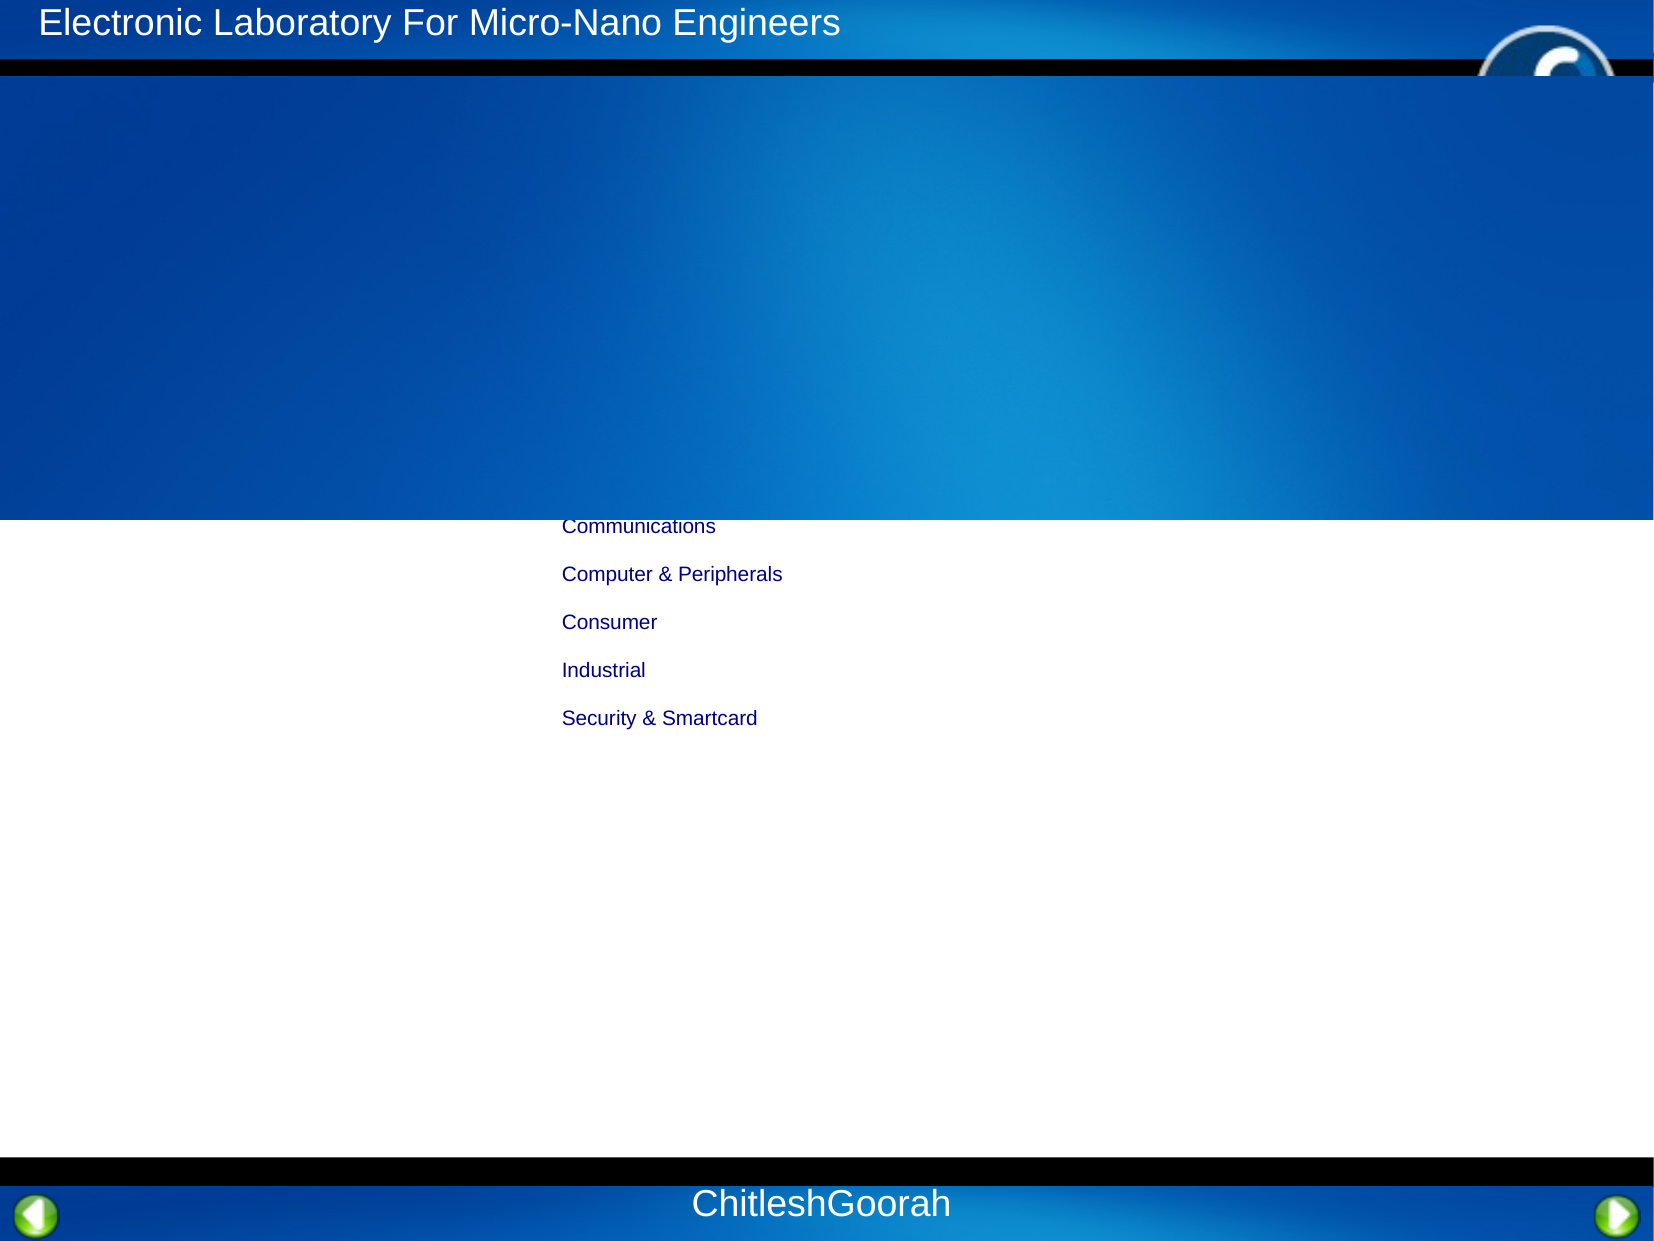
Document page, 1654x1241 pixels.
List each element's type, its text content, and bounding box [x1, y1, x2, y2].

picture [914, 1206, 924, 1210]
text_box Applications see all Automotive Communications Computer & Peripherals Consumer Industrial Security & Smartcard [547, 520, 1116, 853]
picture [0, 1186, 1654, 1241]
picture [936, 1198, 945, 1213]
picture [0, 0, 1654, 520]
